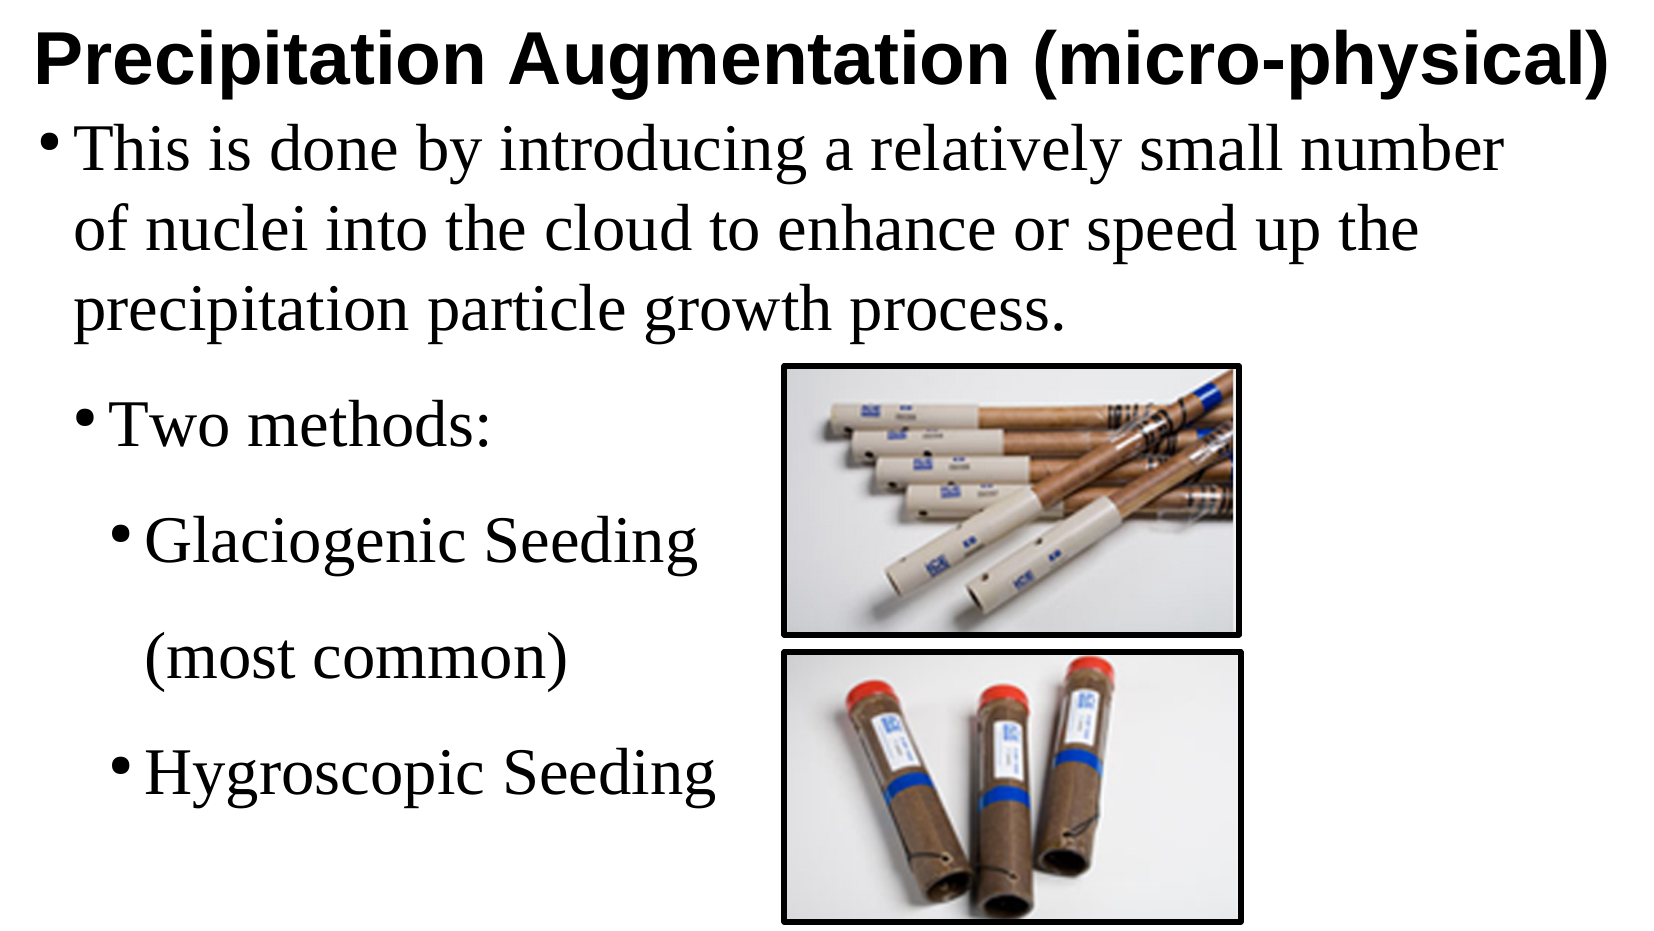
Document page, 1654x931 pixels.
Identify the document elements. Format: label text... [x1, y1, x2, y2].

text_box This is done by introducing a relatively small number of nuclei into the cloud to enhance or speed up the precipitation particle growth process. Two methods: Glaciogenic Seeding (most common) Hygroscopic Seeding [7, 96, 1538, 816]
picture [787, 369, 1236, 632]
title Precipitation Augmentation (micro-physical) [0, 5, 1651, 103]
picture [787, 655, 1238, 919]
